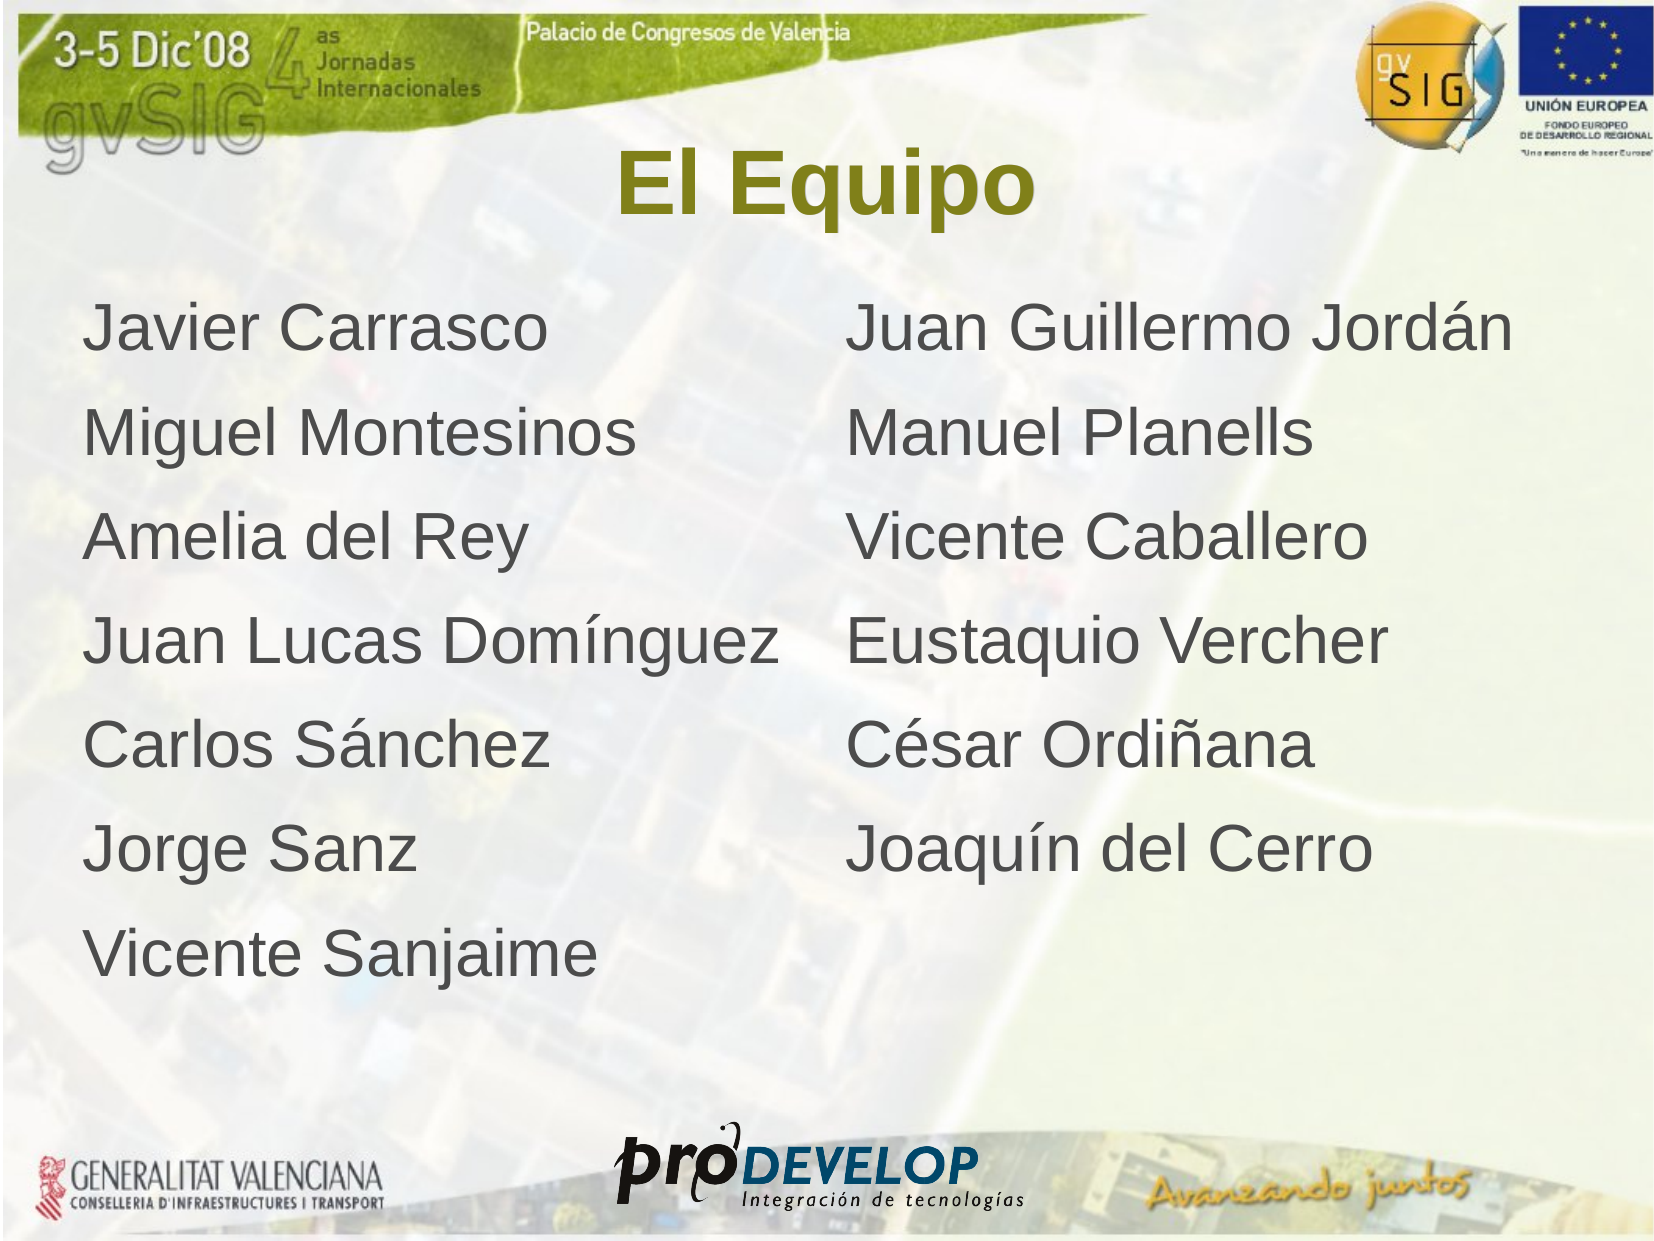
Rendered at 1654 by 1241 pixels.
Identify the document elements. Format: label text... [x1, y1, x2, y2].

title El Equipo [82, 78, 1571, 287]
picture [3, 0, 1654, 1241]
list Javier Carrasco Miguel Montesinos Amelia del Rey Juan Lucas Domínguez Carlos Sánchez Jorge Sanz Vicente Sanjaime [82, 290, 809, 1109]
list Juan Guillermo Jordán Manuel Planells Vicente Caballero Eustaquio Vercher César Ordiñana Joaquín del Cerro [845, 290, 1572, 1109]
